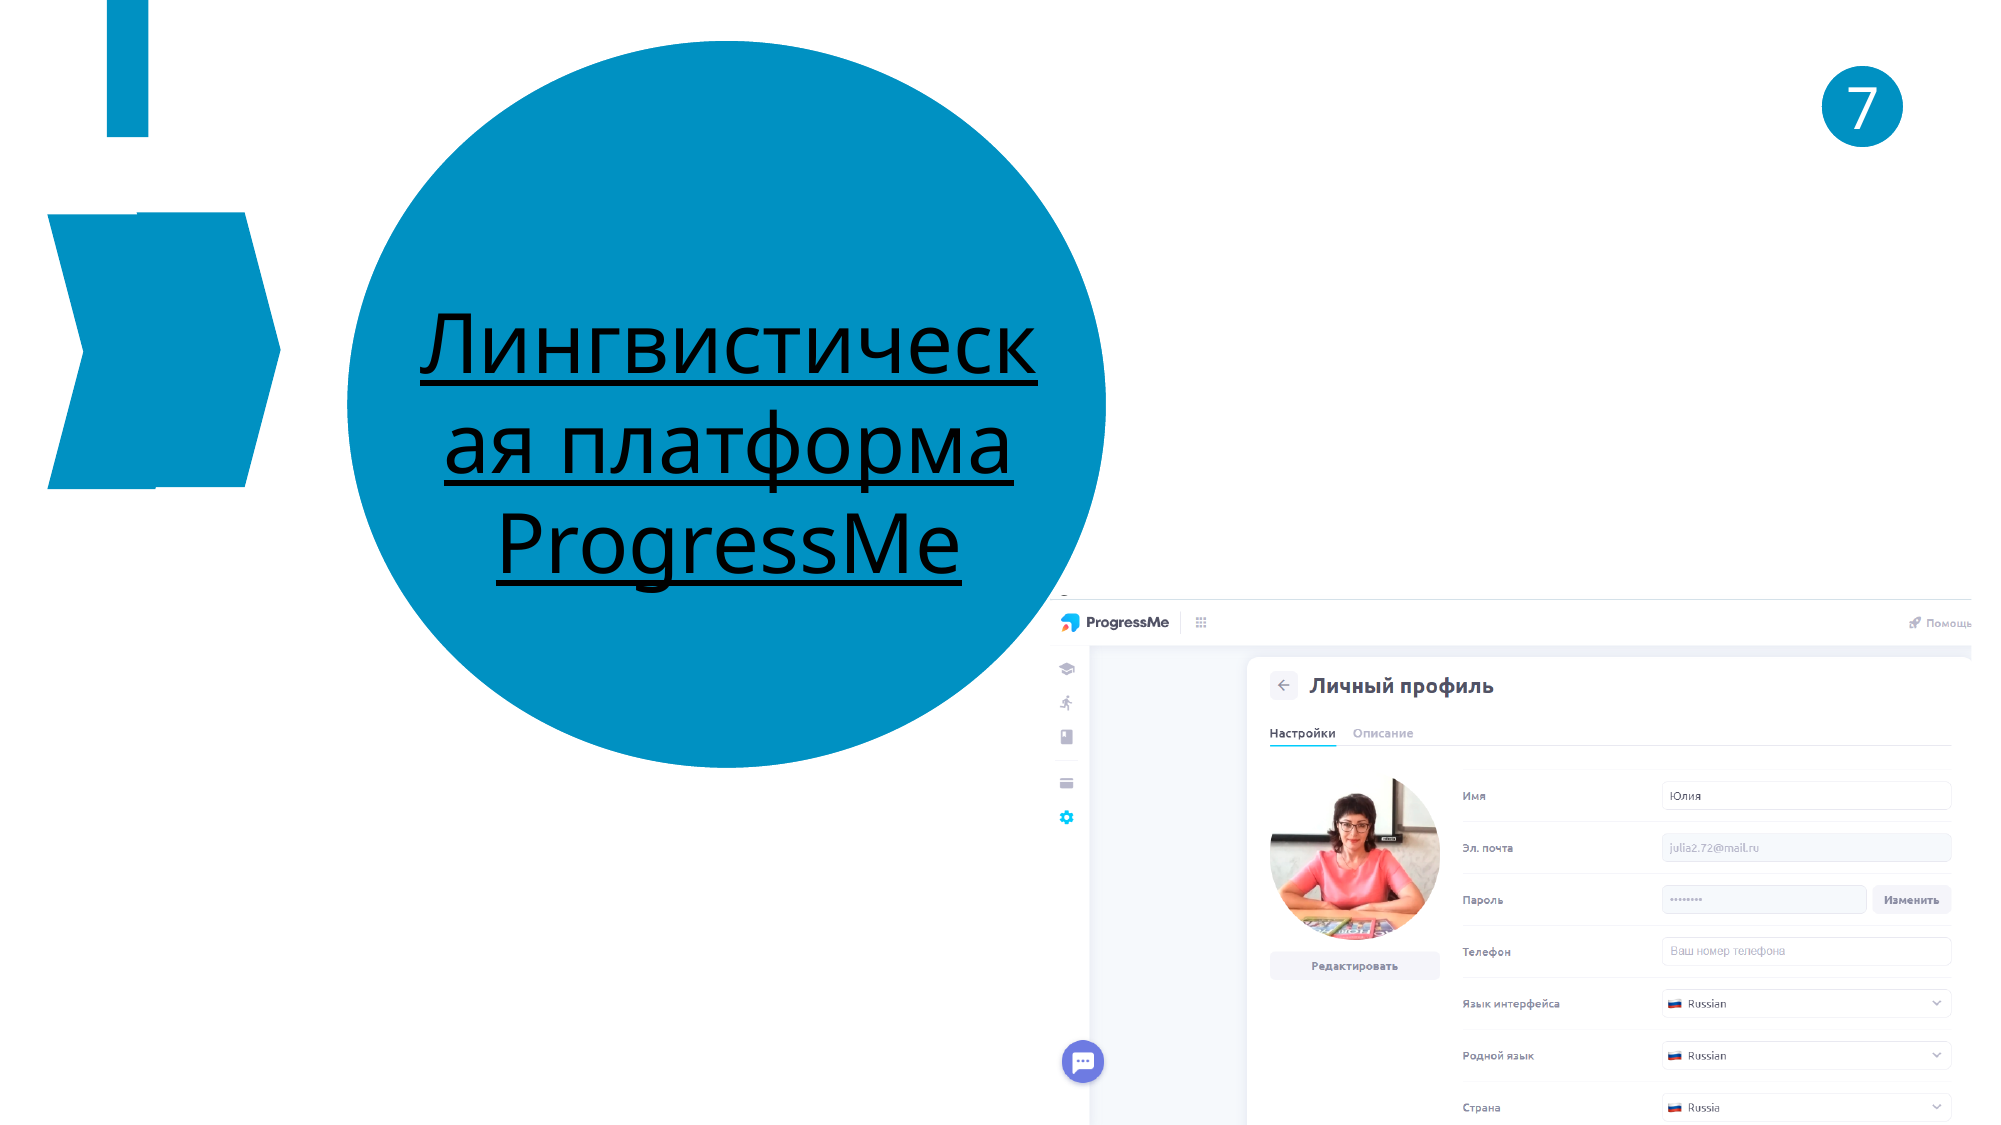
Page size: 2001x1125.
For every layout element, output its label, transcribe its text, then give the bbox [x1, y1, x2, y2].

text_box [346, 39, 1107, 565]
text_box [47, 212, 281, 490]
text_box [404, 598, 1049, 769]
text_box Лингвистическая платформа ProgressMe [385, 282, 1073, 598]
text_box [106, 0, 149, 138]
text_box 7 [1819, 63, 1906, 150]
picture [1050, 595, 1972, 1125]
